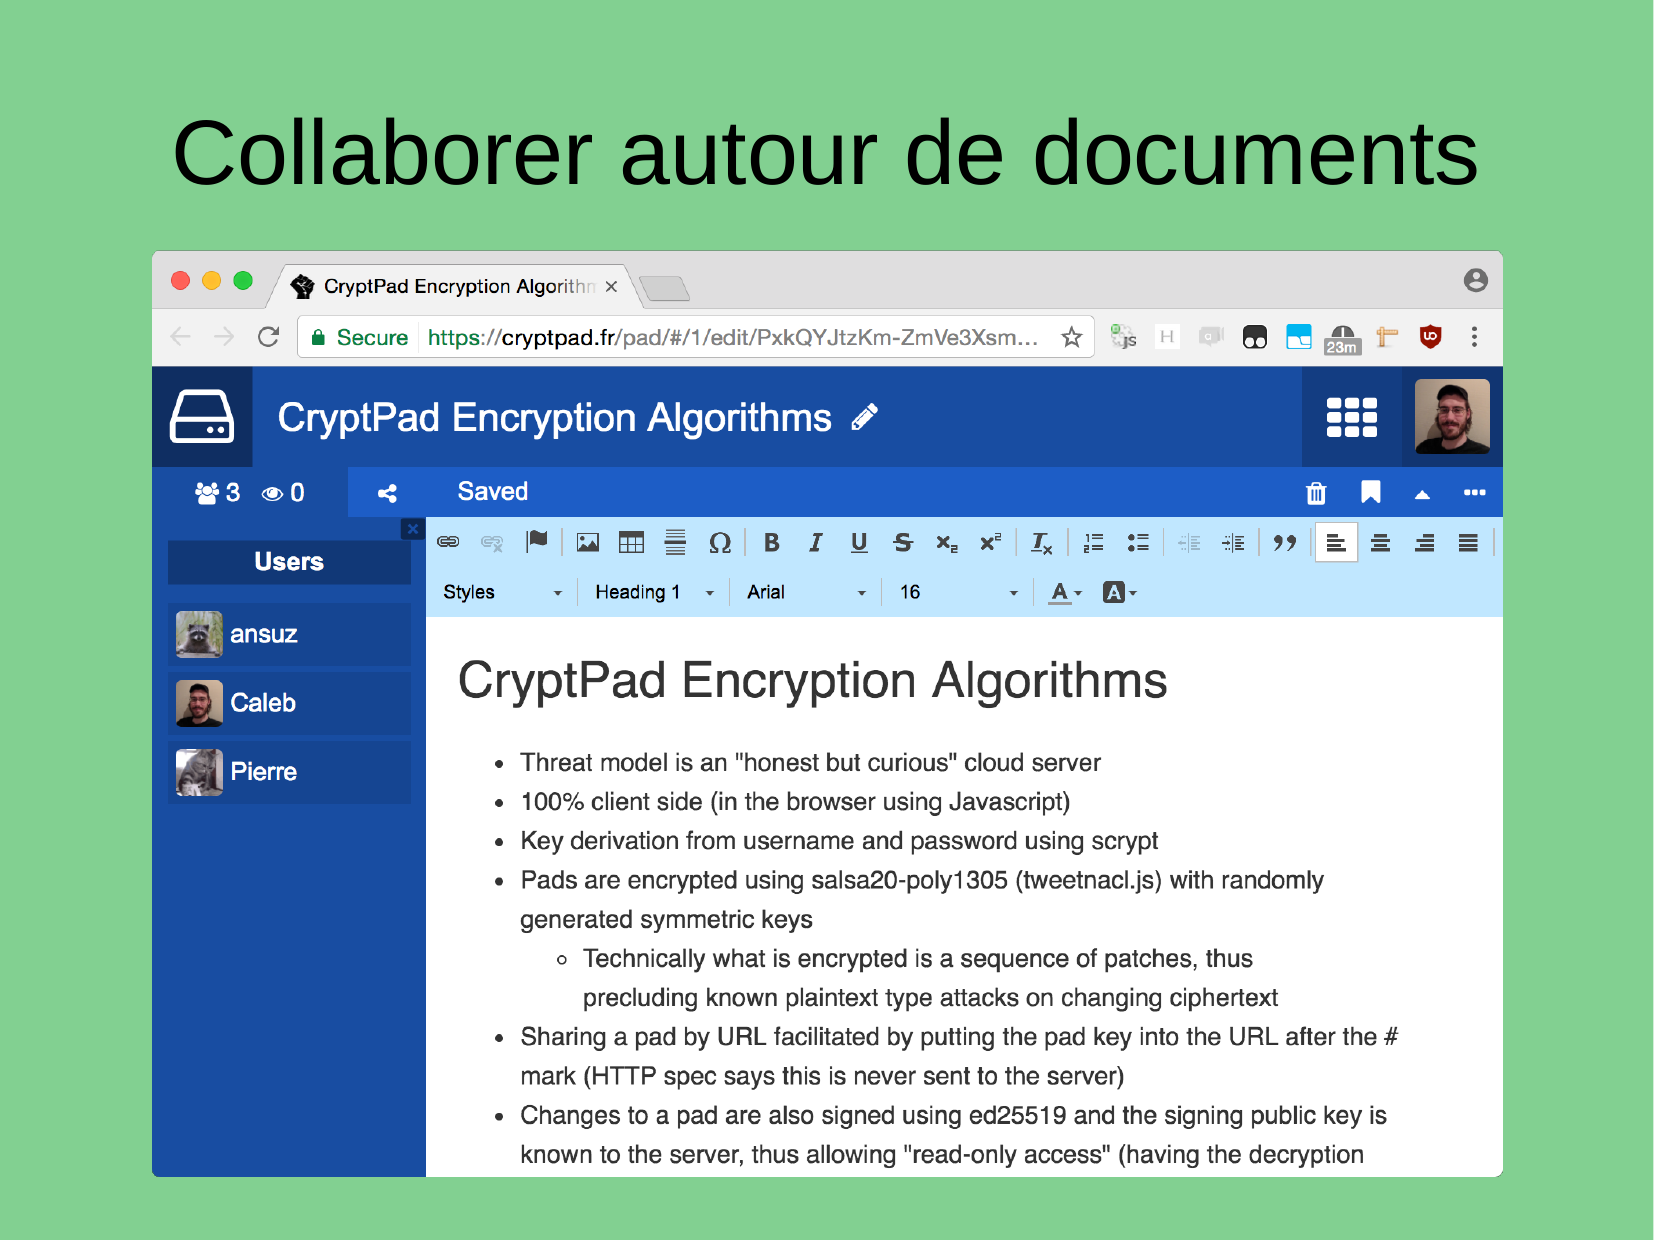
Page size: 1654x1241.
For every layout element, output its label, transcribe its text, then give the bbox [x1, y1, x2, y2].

picture [64, 200, 1590, 1241]
title Collaborer autour de documents [82, 49, 1571, 200]
